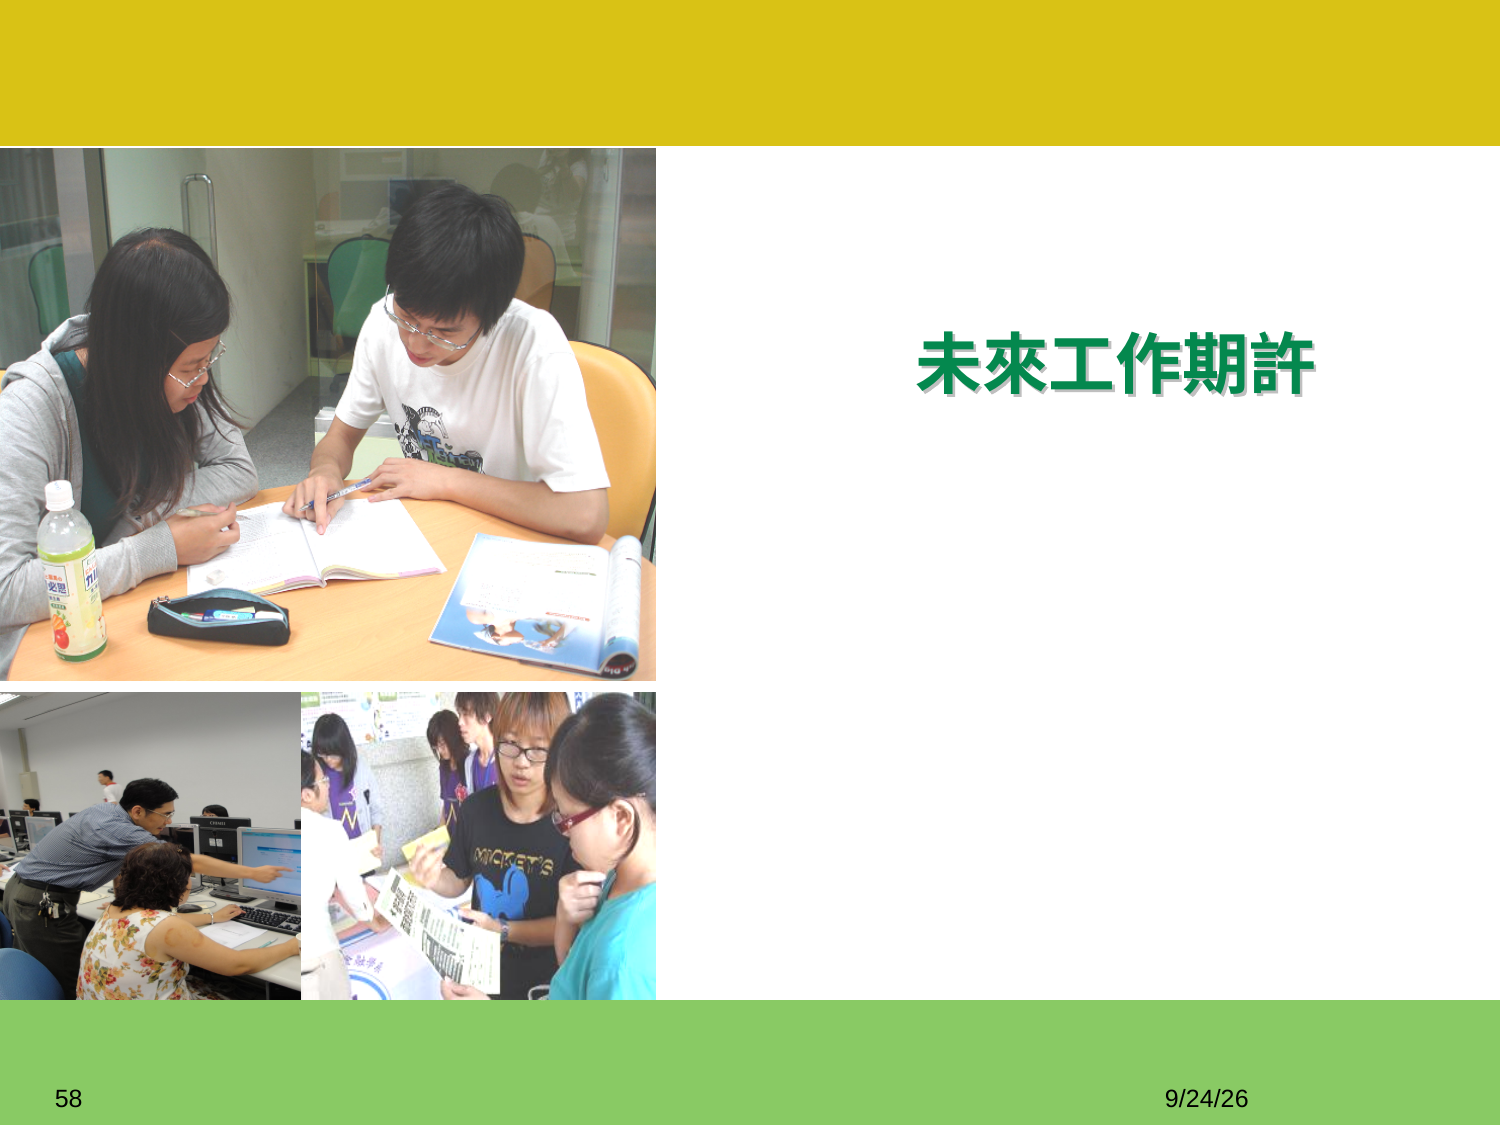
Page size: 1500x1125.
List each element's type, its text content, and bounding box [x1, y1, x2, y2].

title 未來工作期許 [797, 314, 1435, 390]
text_box [37, 1074, 100, 1116]
text_box [1149, 1074, 1475, 1116]
